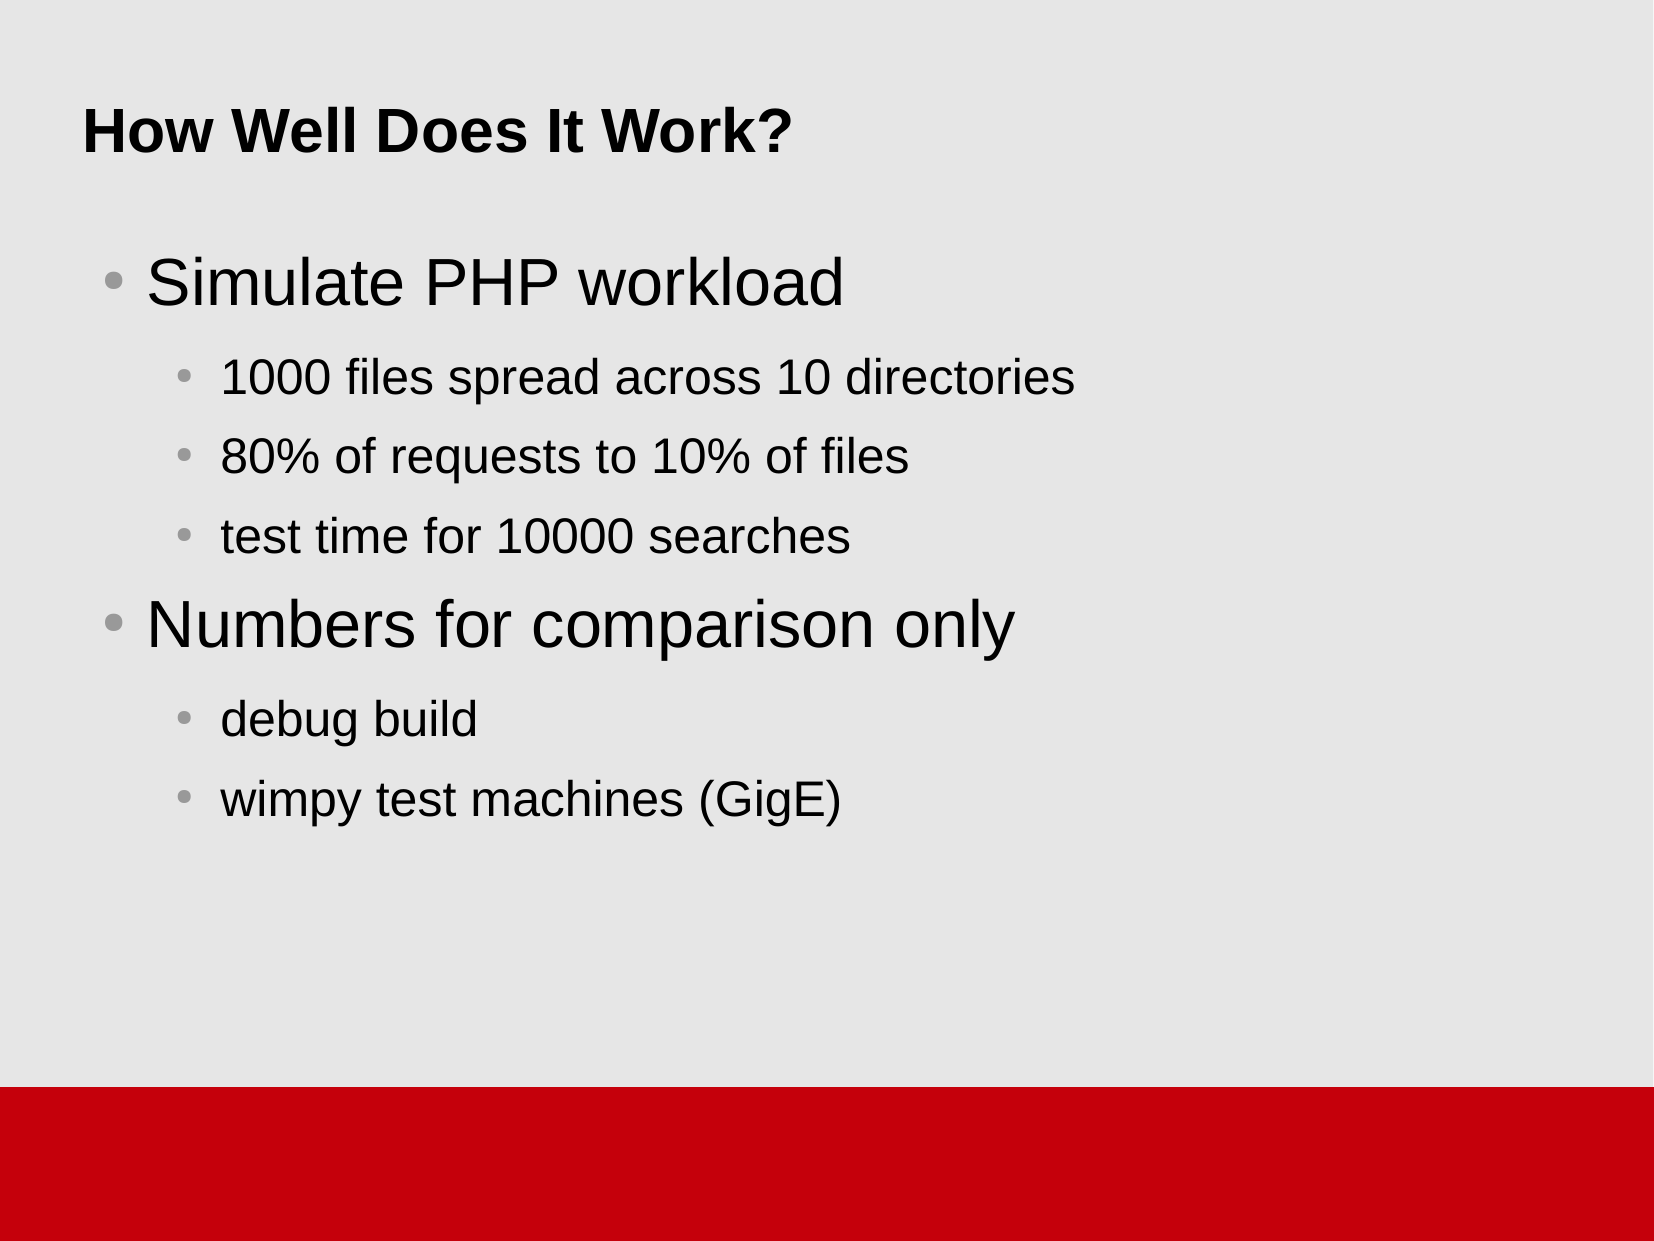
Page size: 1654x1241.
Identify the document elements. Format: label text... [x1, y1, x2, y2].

title How Well Does It Work? [82, 37, 1571, 226]
list Simulate PHP workload 1000 files spread across 10 directories 80% of requests to 10% of files test time for 10000 searches Numbers for comparison only debug build wimpy test machines (GigE) [86, 244, 1576, 1039]
